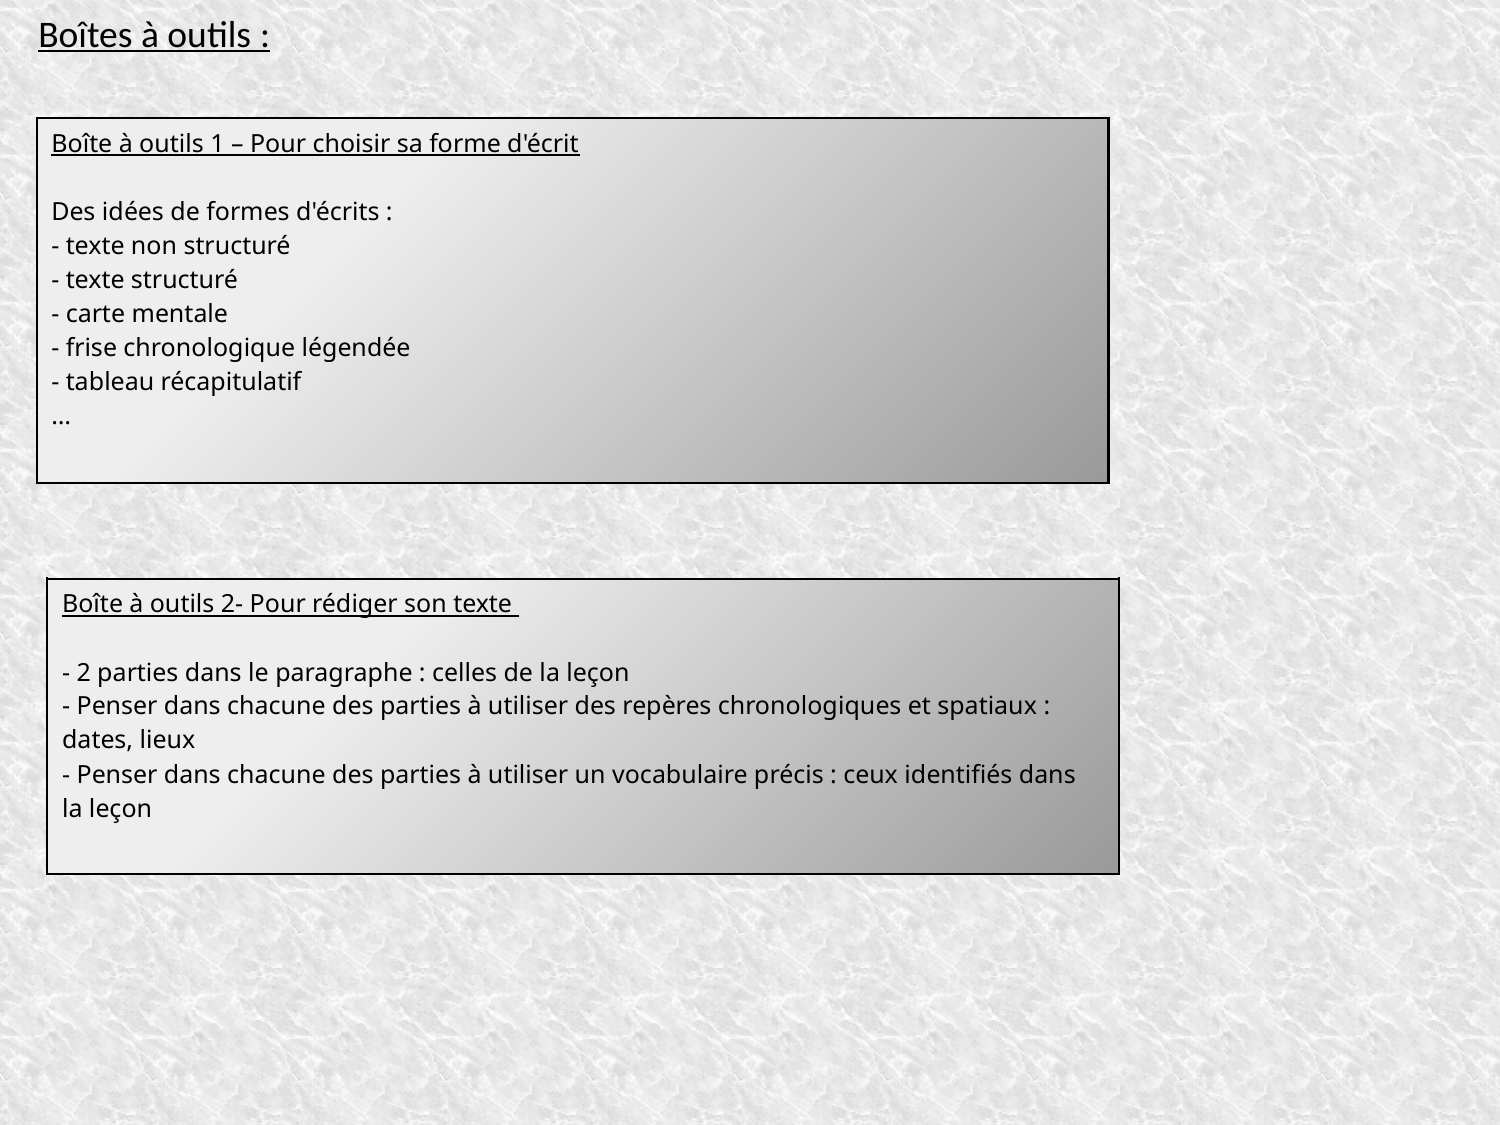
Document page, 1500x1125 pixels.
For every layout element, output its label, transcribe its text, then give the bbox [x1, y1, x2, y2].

table_header Boîte à outils 2- Pour rédiger son texte - 2 parties dans le paragraphe : celles de la leçon - Penser dans chacune des parties à utiliser des repères chronologiques et spatiaux : dates, lieux - Penser dans chacune des parties à utiliser un vocabulaire précis : ceux identifiés dans la leçon [48, 580, 1118, 873]
table_header Boîte à outils 1 – Pour choisir sa forme d'écrit Des idées de formes d'écrits : - texte non structuré - texte structuré - carte mentale - frise chronologique légendée - tableau récapitulatif … [38, 119, 1107, 482]
text_box Boîtes à outils : [23, 11, 792, 73]
picture [0, 0, 1500, 1125]
